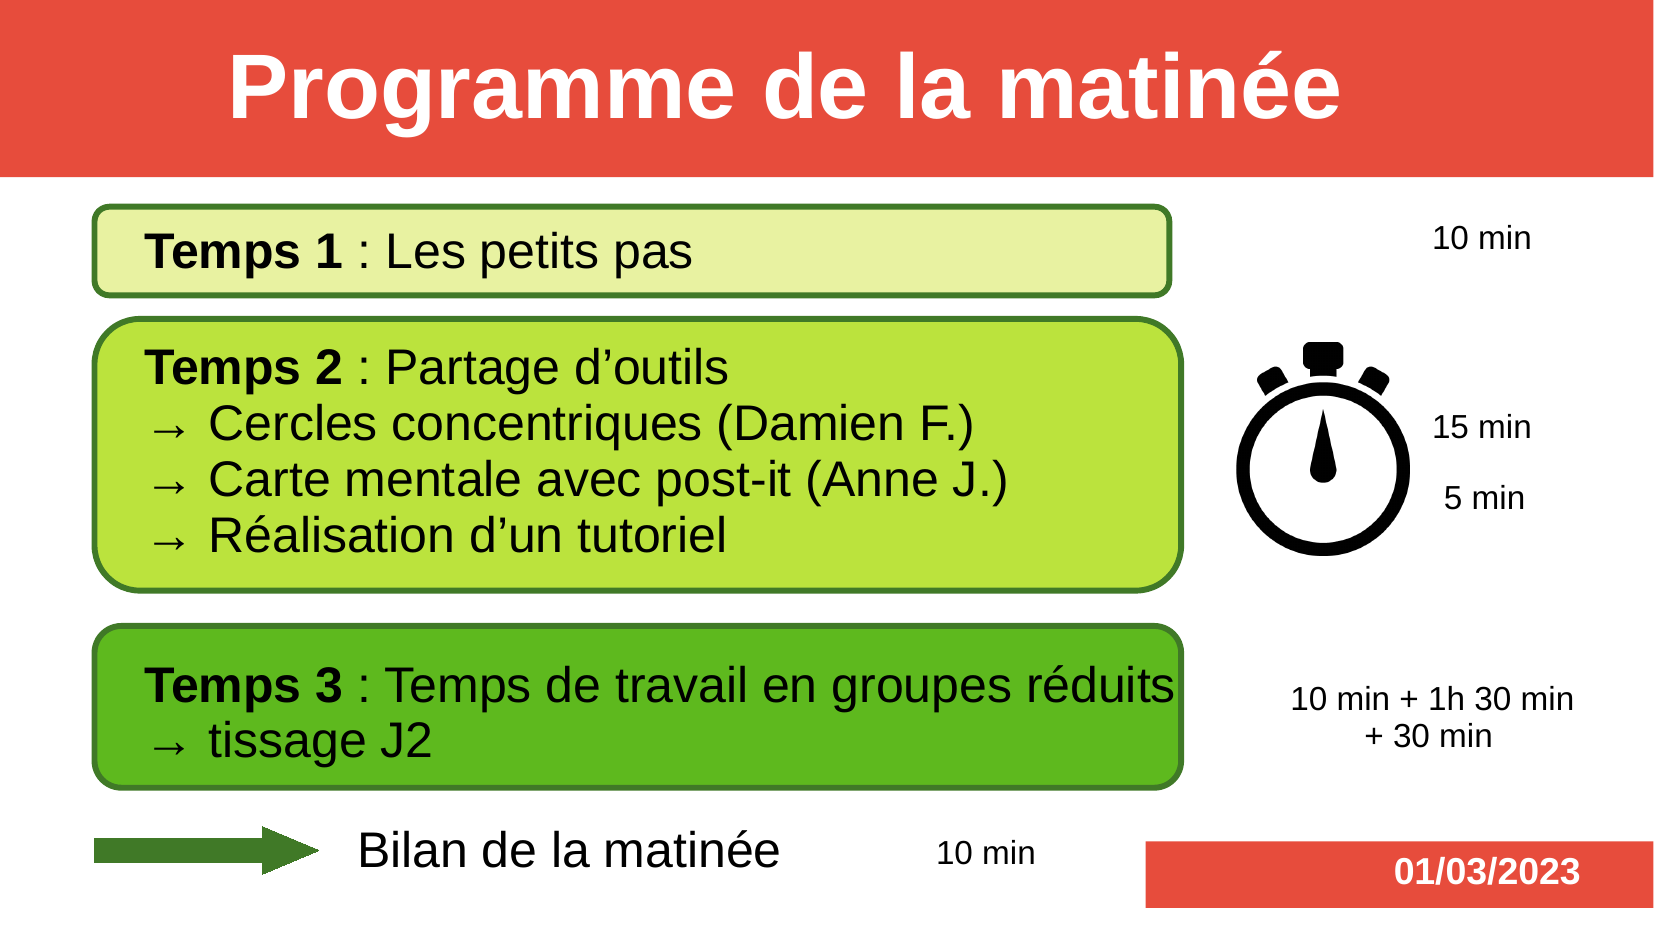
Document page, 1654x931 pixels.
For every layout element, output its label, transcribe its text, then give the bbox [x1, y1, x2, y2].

text_box 10 min + 1h 30 min + 30 min [1275, 673, 1630, 763]
text_box Temps 2 : Partage d’outils → Cercles concentriques (Damien F.) → Carte mentale avec post-it (Anne J.) → Réalisation d’un tutoriel [129, 332, 1193, 626]
text_box Temps 1 : Les petits pas [129, 216, 1134, 332]
text_box Programme de la matinée [212, 28, 1654, 249]
text_box 10 min [921, 826, 1182, 879]
text_box [94, 826, 319, 875]
text_box Bilan de la matinée [342, 814, 922, 886]
text_box 5 min [1429, 472, 1619, 525]
text_box 15 min [1430, 401, 1607, 454]
text_box [94, 625, 1181, 788]
text_box [1134, 318, 1168, 332]
text_box Temps 3 : Temps de travail en groupes réduits → tissage J2 [129, 649, 1217, 776]
picture [1216, 342, 1430, 556]
text_box [94, 320, 129, 590]
text_box [94, 206, 1170, 296]
text_box 10 min [1417, 212, 1654, 265]
